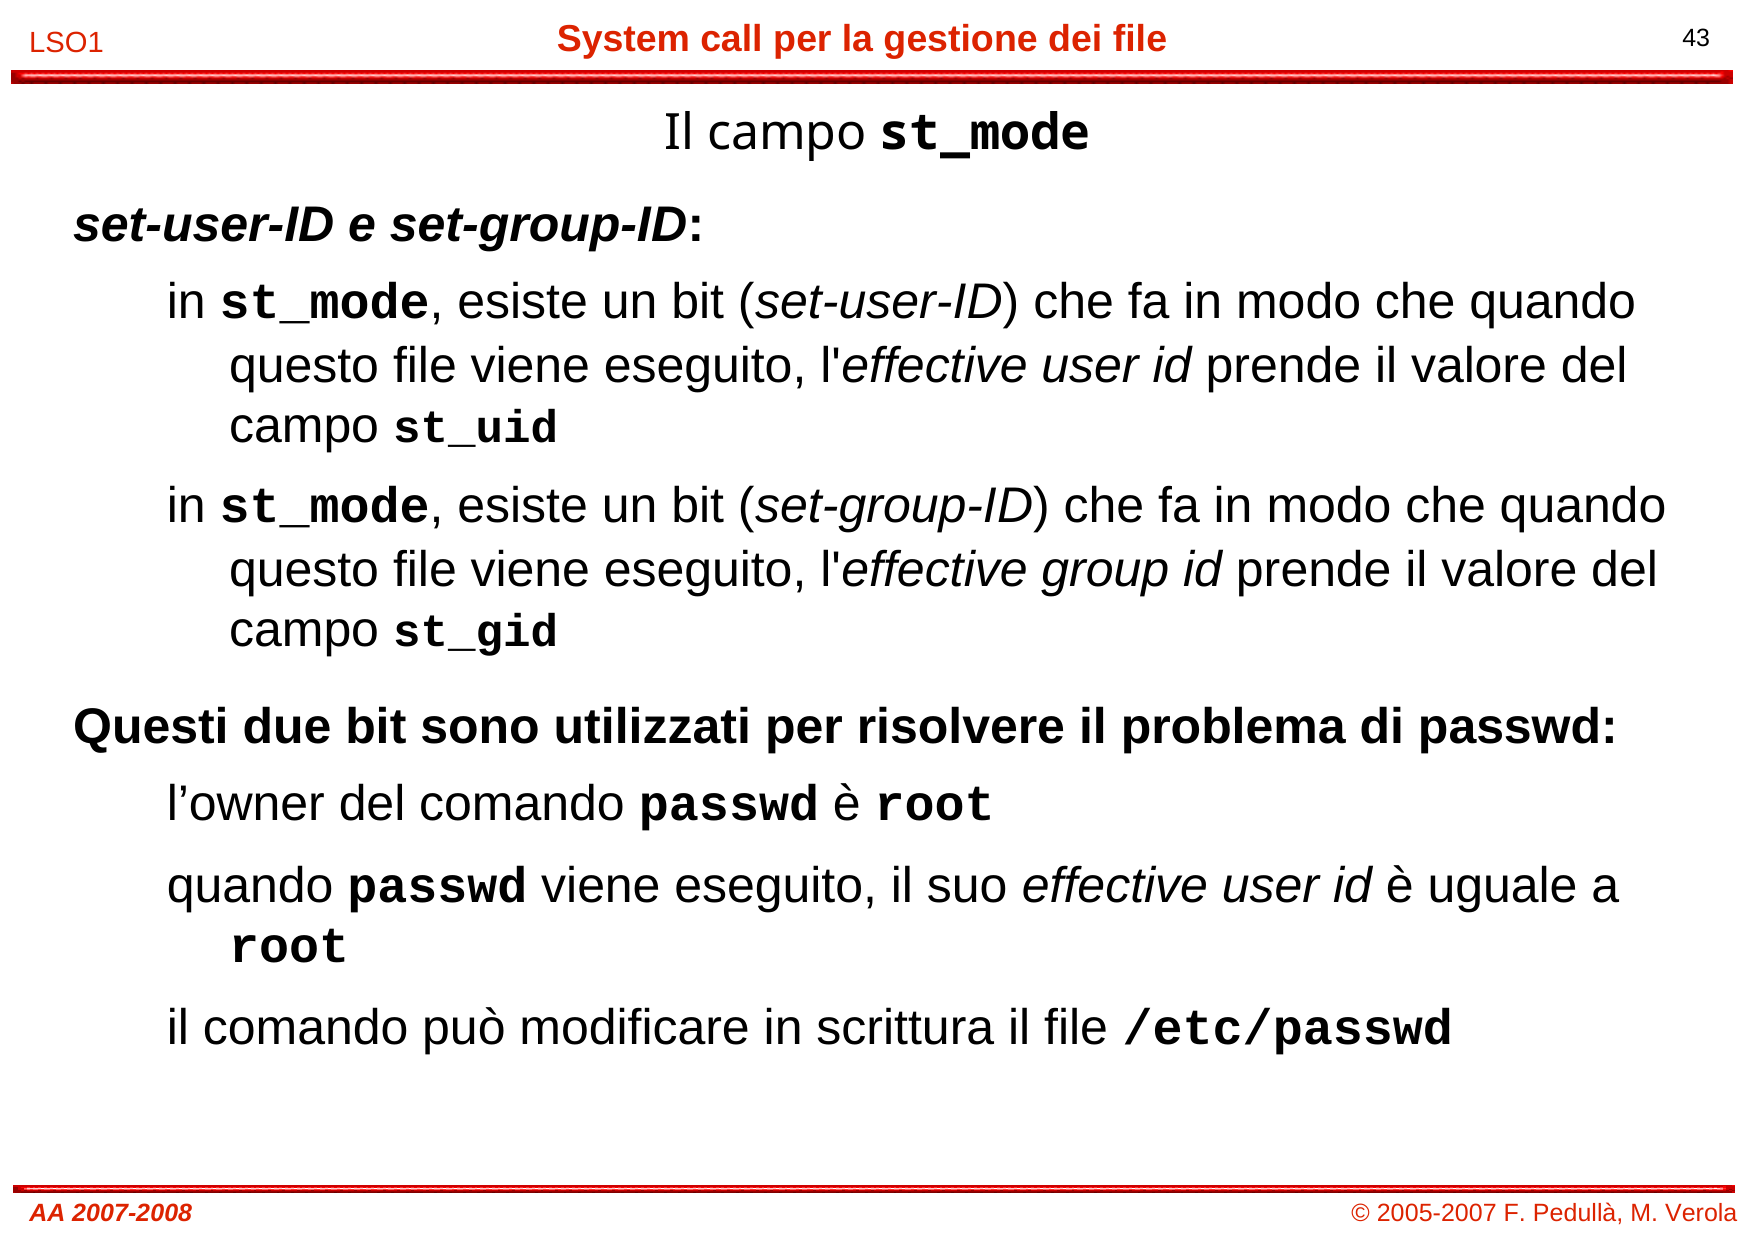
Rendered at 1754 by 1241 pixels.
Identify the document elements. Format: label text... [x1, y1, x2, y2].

title Il campo st_mode [436, 84, 1319, 180]
picture [13, 1185, 1735, 1193]
picture [11, 70, 1733, 84]
list set-user-ID e set-group-ID: in st_mode, esiste un bit (set-user-ID) che fa in modo che quando questo file viene eseguito, l'effective user id prende il valore del campo st_uid in st_mode, esiste un bit (set-group-ID) che fa in modo che quando questo file viene eseguito, l'effective group id prende il valore del campo st_gid Questi due bit sono utilizzati per risolvere il problema di passwd: l’owner del comando passwd è root quando passwd viene eseguito, il suo effective user id è uguale a root il comando può modificare in scrittura il file /etc/passwd [58, 184, 1696, 1148]
